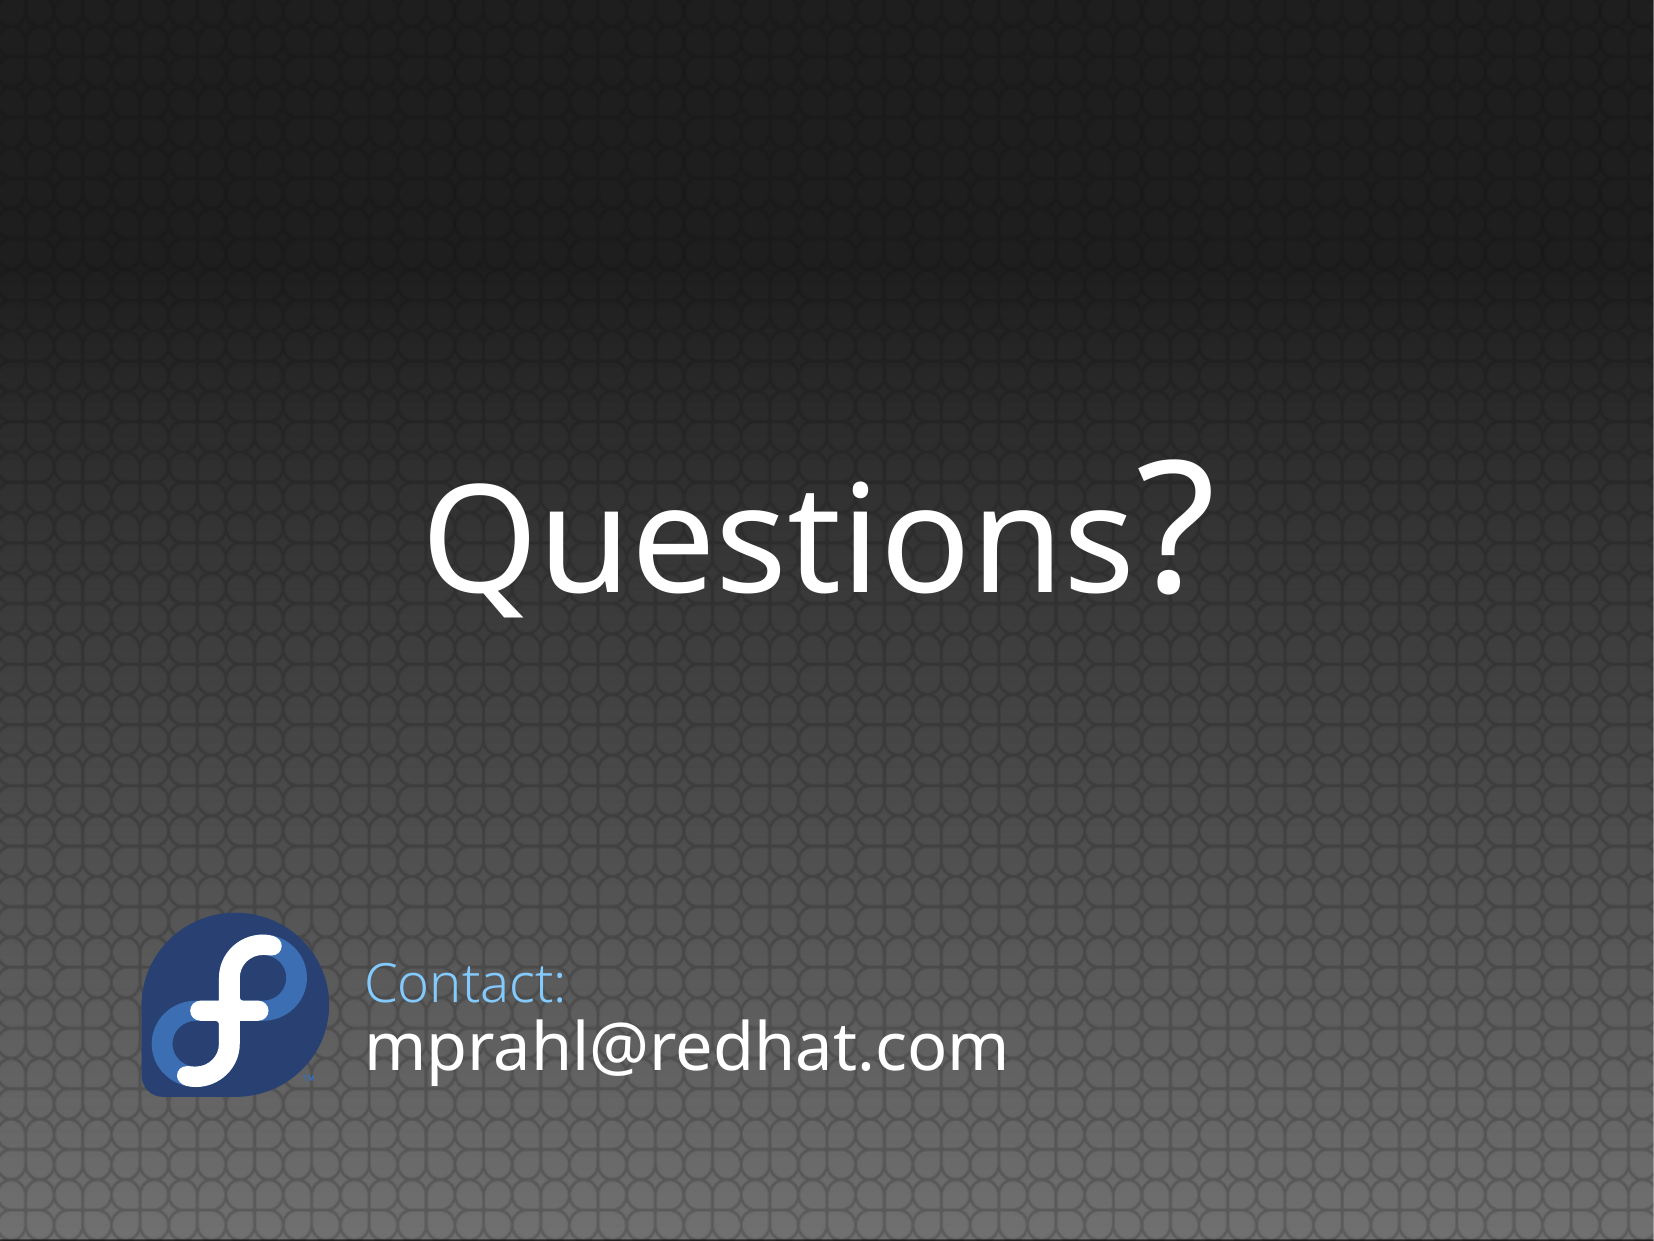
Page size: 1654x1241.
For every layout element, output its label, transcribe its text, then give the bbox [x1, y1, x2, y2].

title Questions? [30, 418, 1606, 624]
picture [0, 0, 1654, 1241]
text_box mprahl@redhat.com [349, 992, 1455, 1082]
text_box Contact: [349, 937, 703, 1013]
